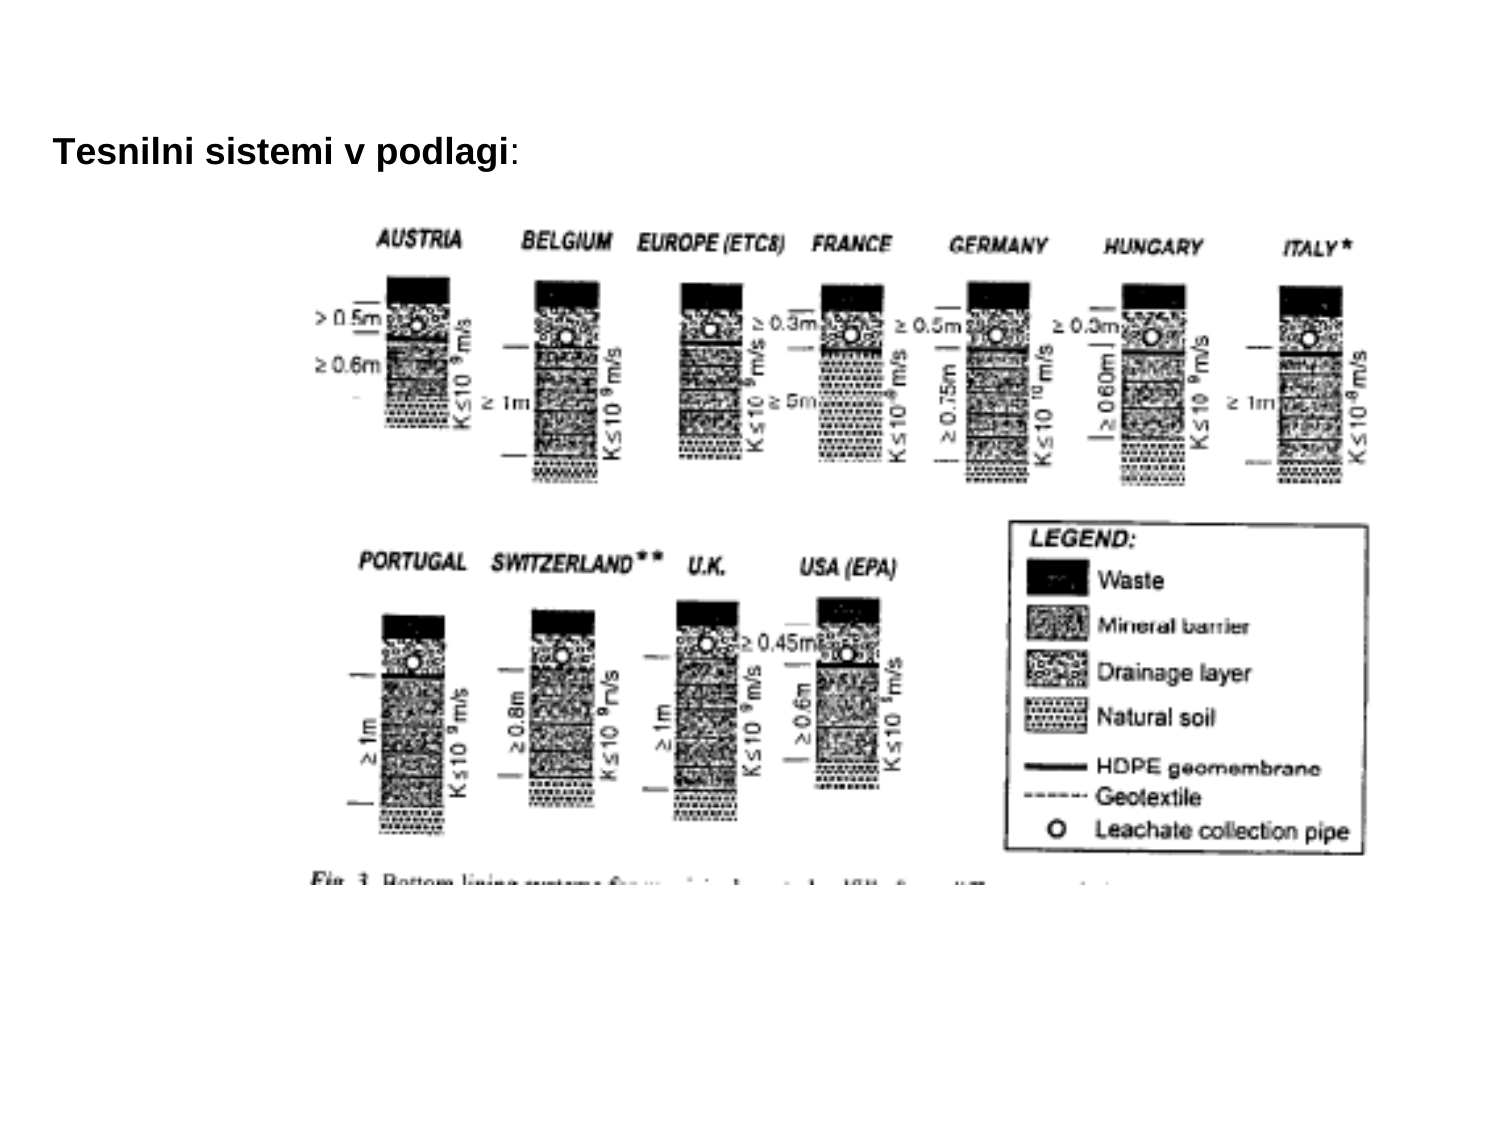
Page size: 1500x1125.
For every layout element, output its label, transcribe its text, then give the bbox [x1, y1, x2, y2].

picture [277, 202, 1470, 885]
text_box Tesnilni sistemi v podlagi: [37, 105, 536, 180]
